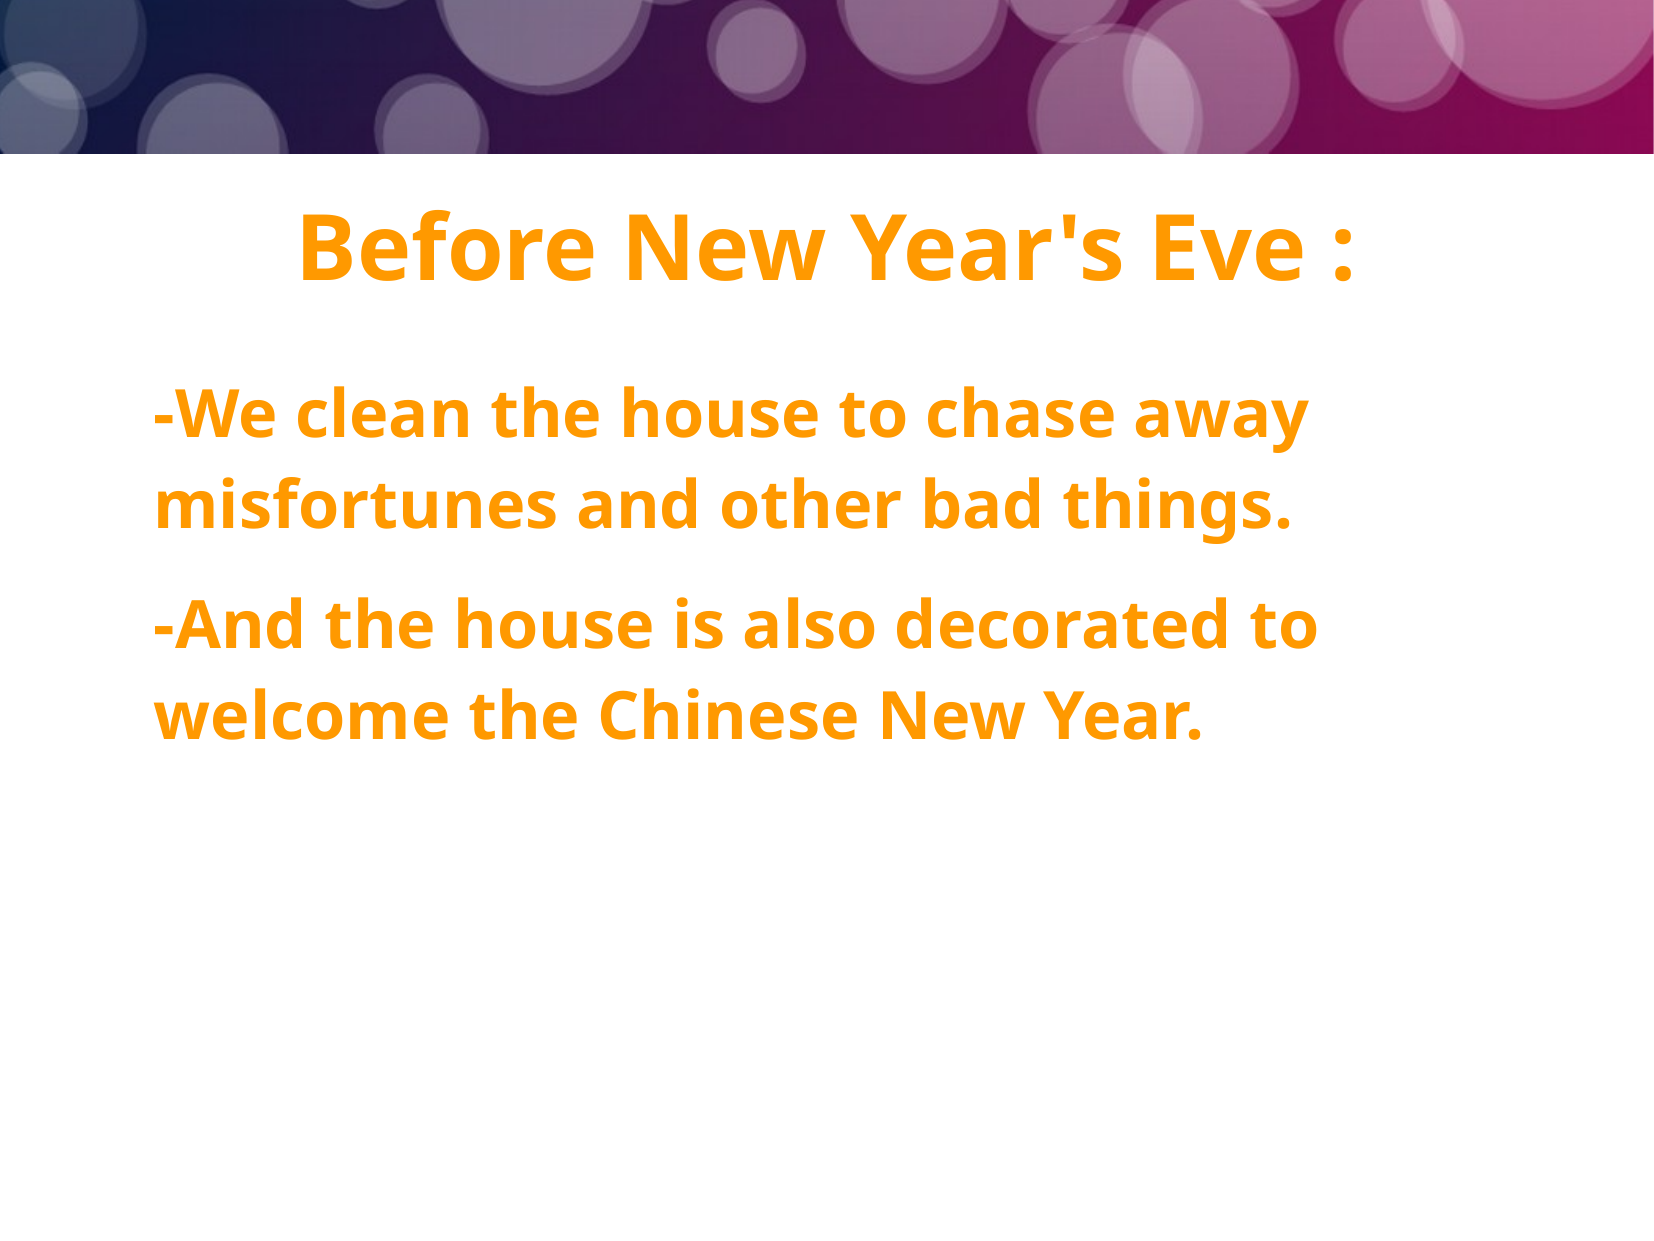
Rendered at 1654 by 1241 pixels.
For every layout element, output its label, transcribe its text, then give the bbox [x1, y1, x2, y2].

list -We clean the house to chase away misfortunes and other bad things. -And the house is also decorated to welcome the Chinese New Year. [82, 366, 1571, 1087]
picture [0, 0, 1654, 154]
title Before New Year's Eve : [82, 159, 1571, 331]
